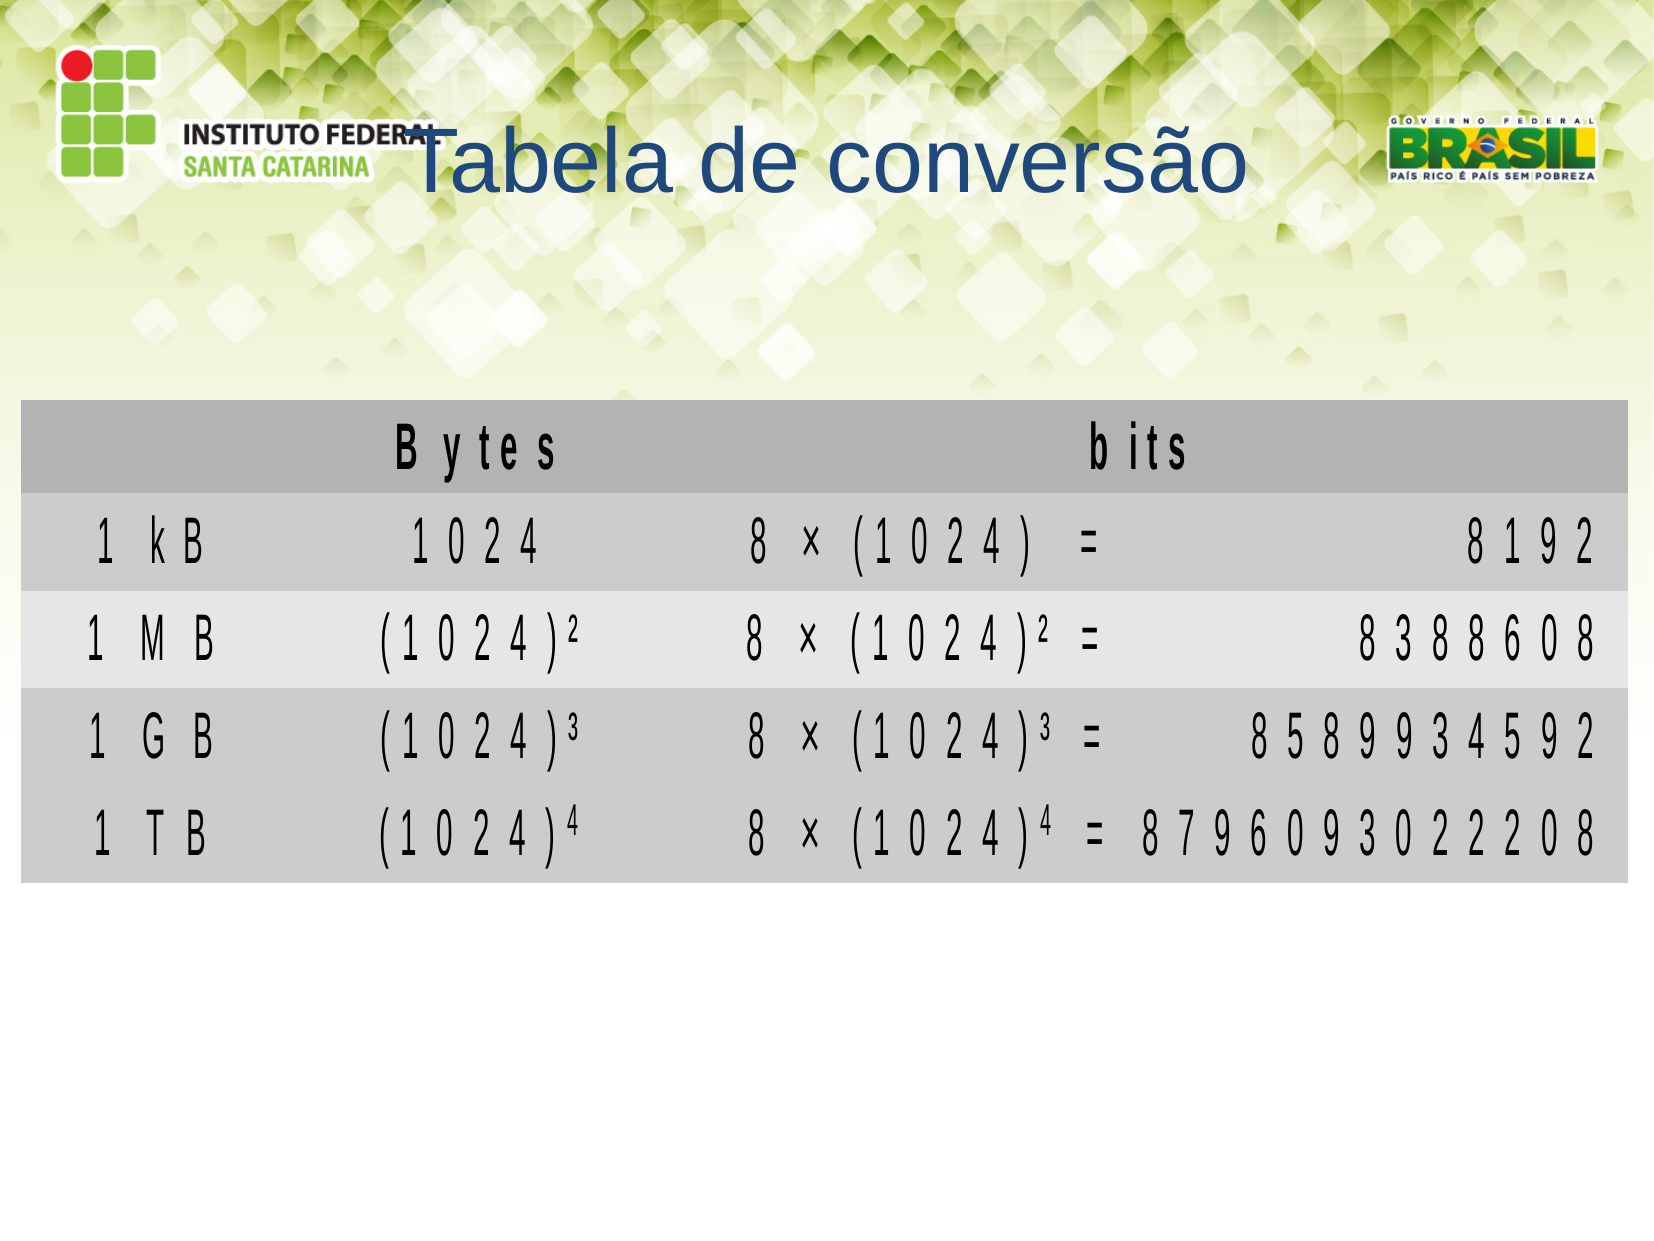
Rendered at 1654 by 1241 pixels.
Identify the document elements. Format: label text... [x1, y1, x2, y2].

picture [0, 0, 1654, 1241]
title Tabela de conversão [82, 49, 1571, 257]
